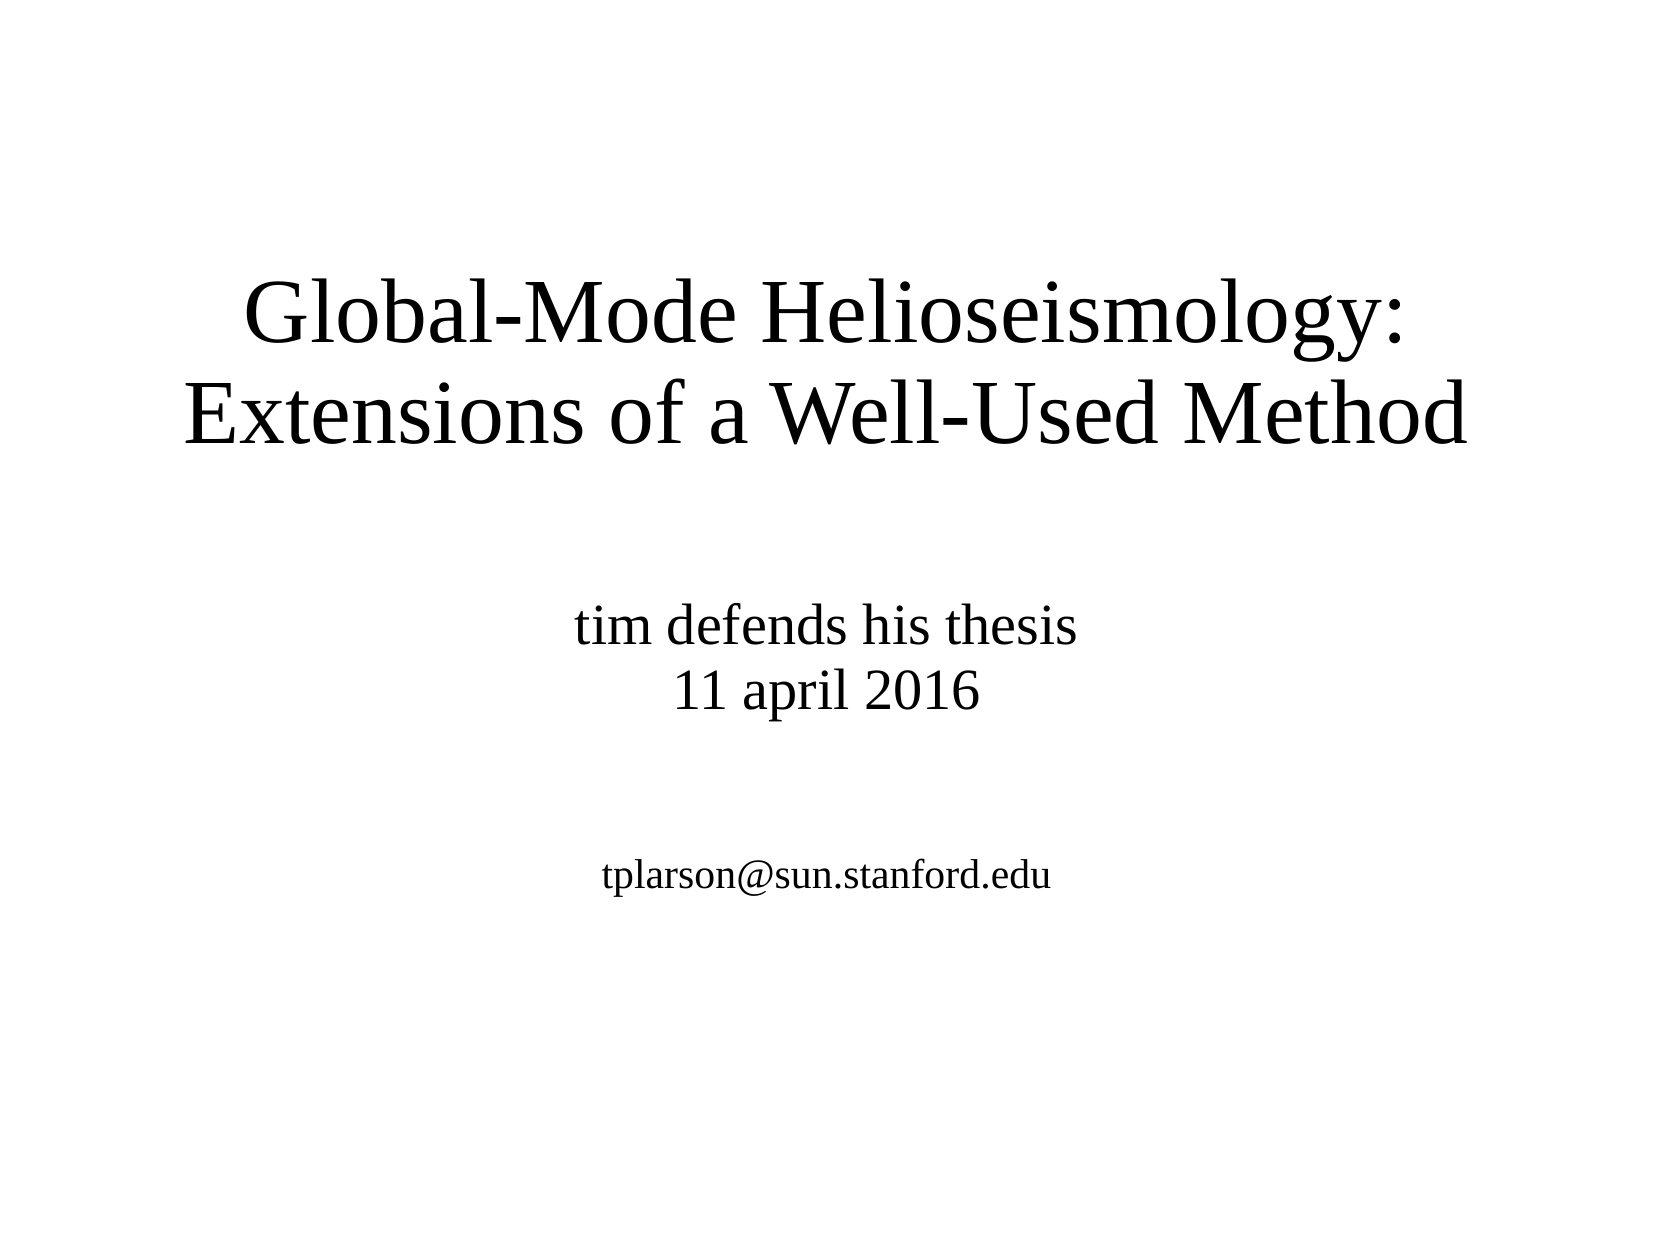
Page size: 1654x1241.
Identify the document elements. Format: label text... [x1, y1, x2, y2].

subtitle Global-Mode Helioseismology: Extensions of a Well-Used Method tim defends his thesis 11 april 2016 tplarson@sun.stanford.edu [82, 56, 1571, 1102]
